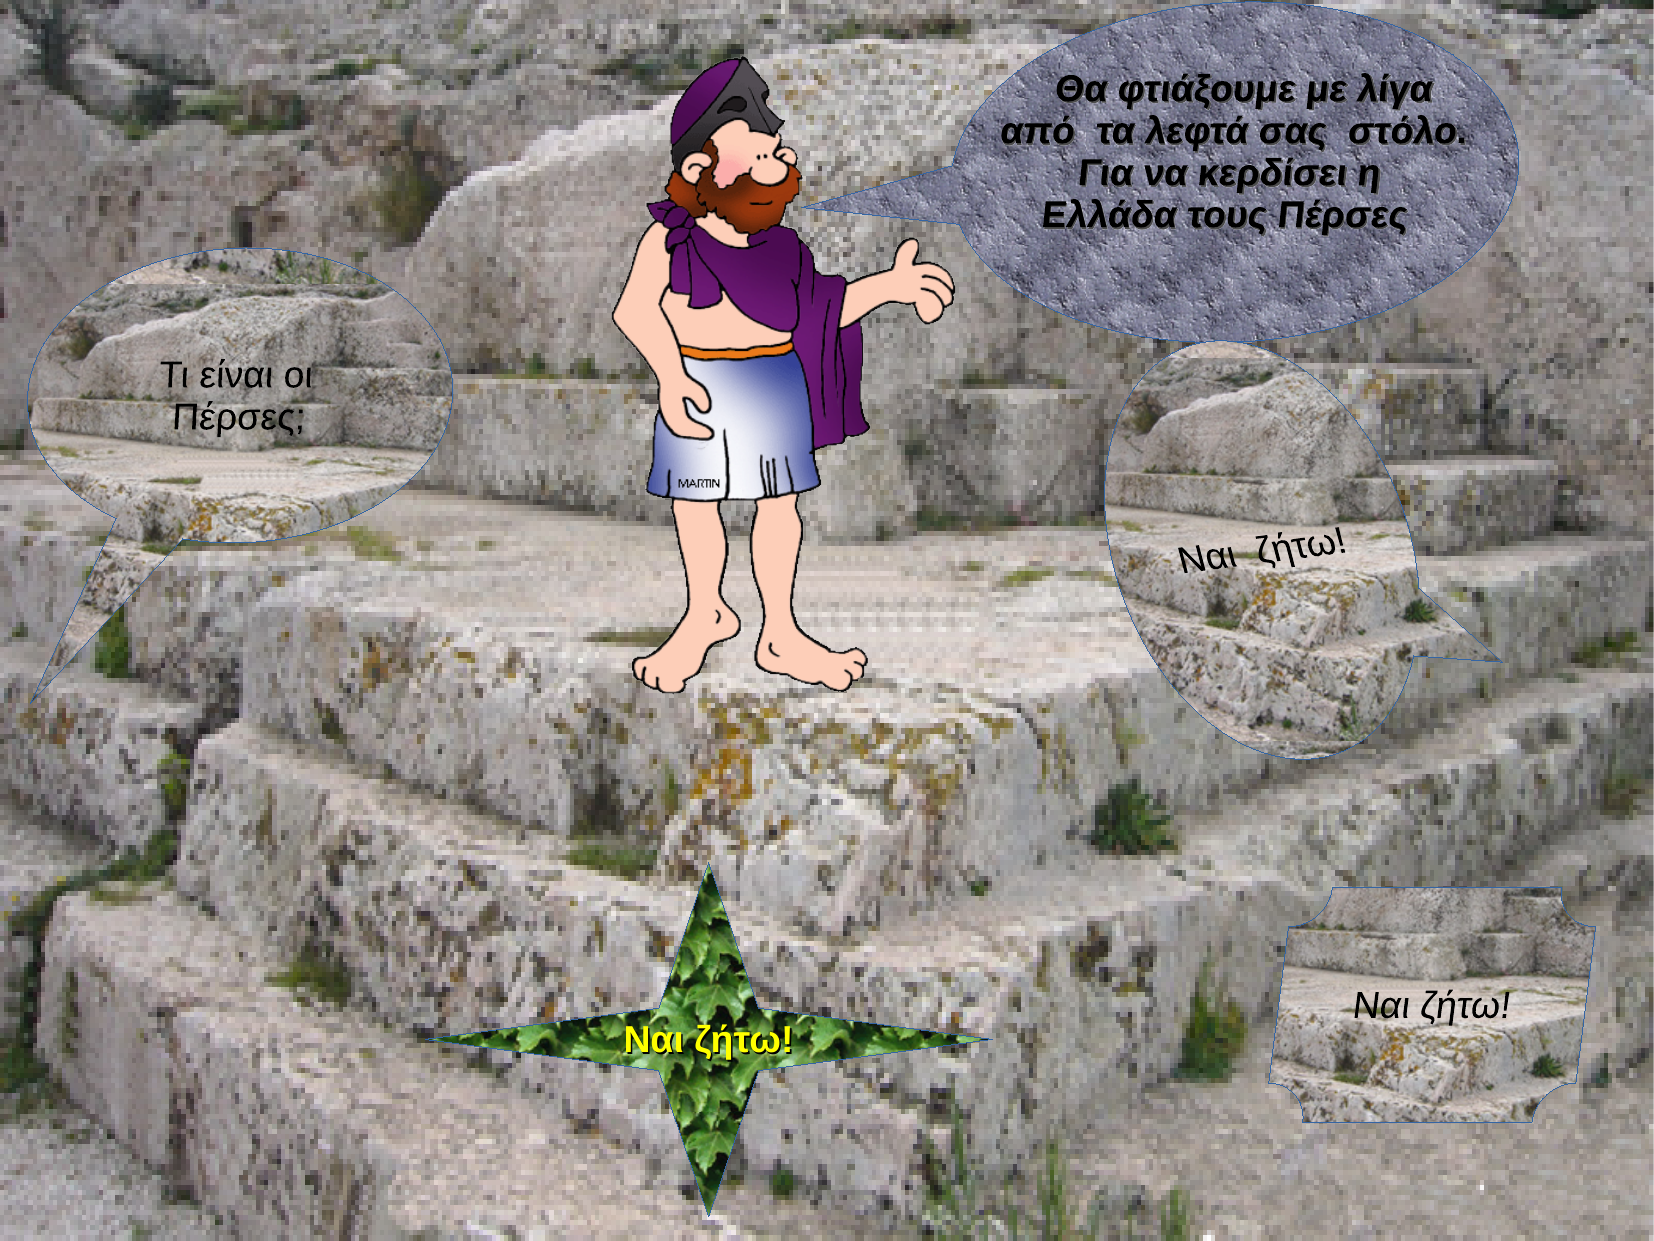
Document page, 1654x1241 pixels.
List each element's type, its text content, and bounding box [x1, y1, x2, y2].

text_box Ναι ζήτω! [1268, 887, 1596, 1123]
text_box Ναι ζήτω! [425, 862, 993, 1217]
text_box Τι είναι οι Πέρσες; [27, 247, 453, 704]
picture [0, 0, 1654, 1241]
text_box Ναι ζήτω! [1104, 340, 1503, 760]
text_box Θα φτιάξουμε με λίγα από τα λεφτά σας στόλο. Για να κερδίσει η Ελλάδα τους Πέρσες [970, 1, 1519, 343]
